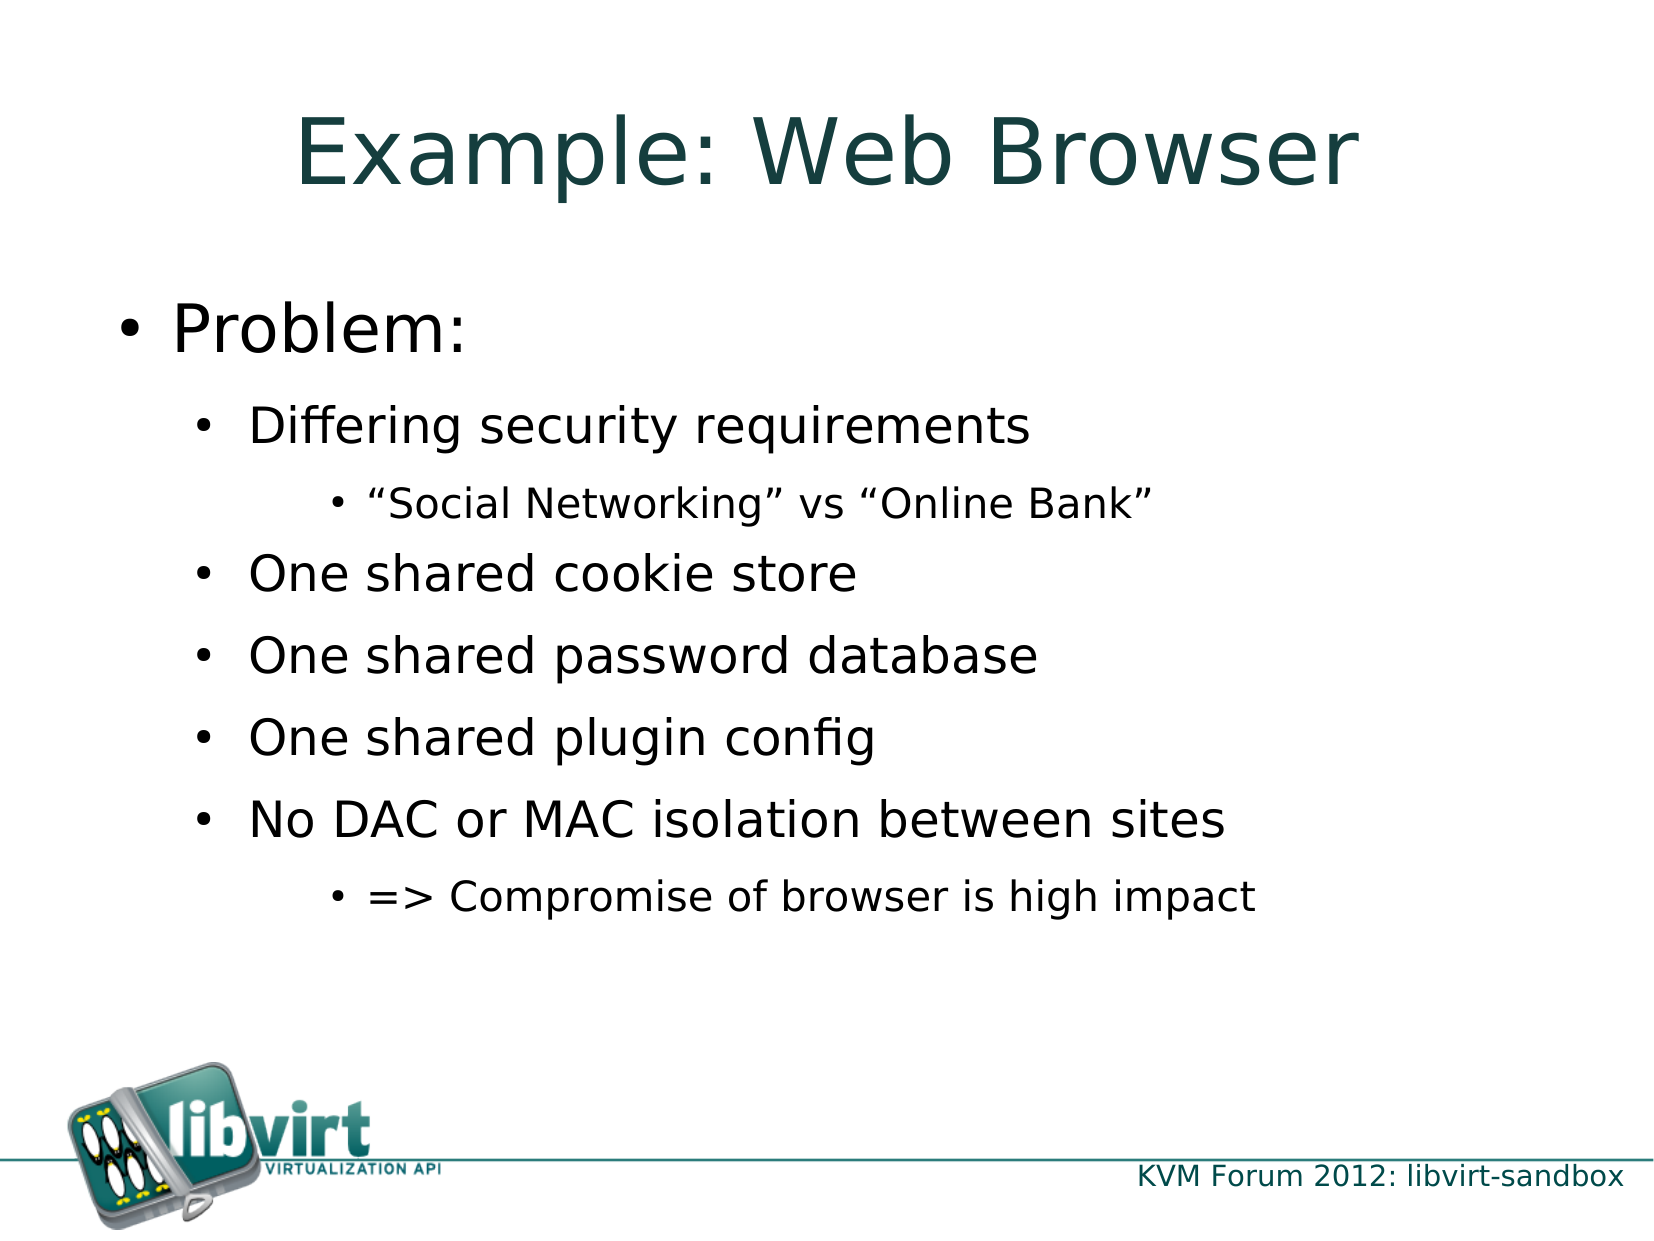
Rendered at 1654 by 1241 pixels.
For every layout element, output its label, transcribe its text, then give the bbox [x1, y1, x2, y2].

title Example: Web Browser [82, 49, 1571, 257]
list Problem: Differing security requirements “Social Networking” vs “Online Bank” One shared cookie store One shared password database One shared plugin config No DAC or MAC isolation between sites => Compromise of browser is high impact [82, 290, 1571, 1062]
picture [0, 1062, 1654, 1230]
text_box KVM Forum 2012: libvirt-sandbox [1122, 1151, 1654, 1211]
